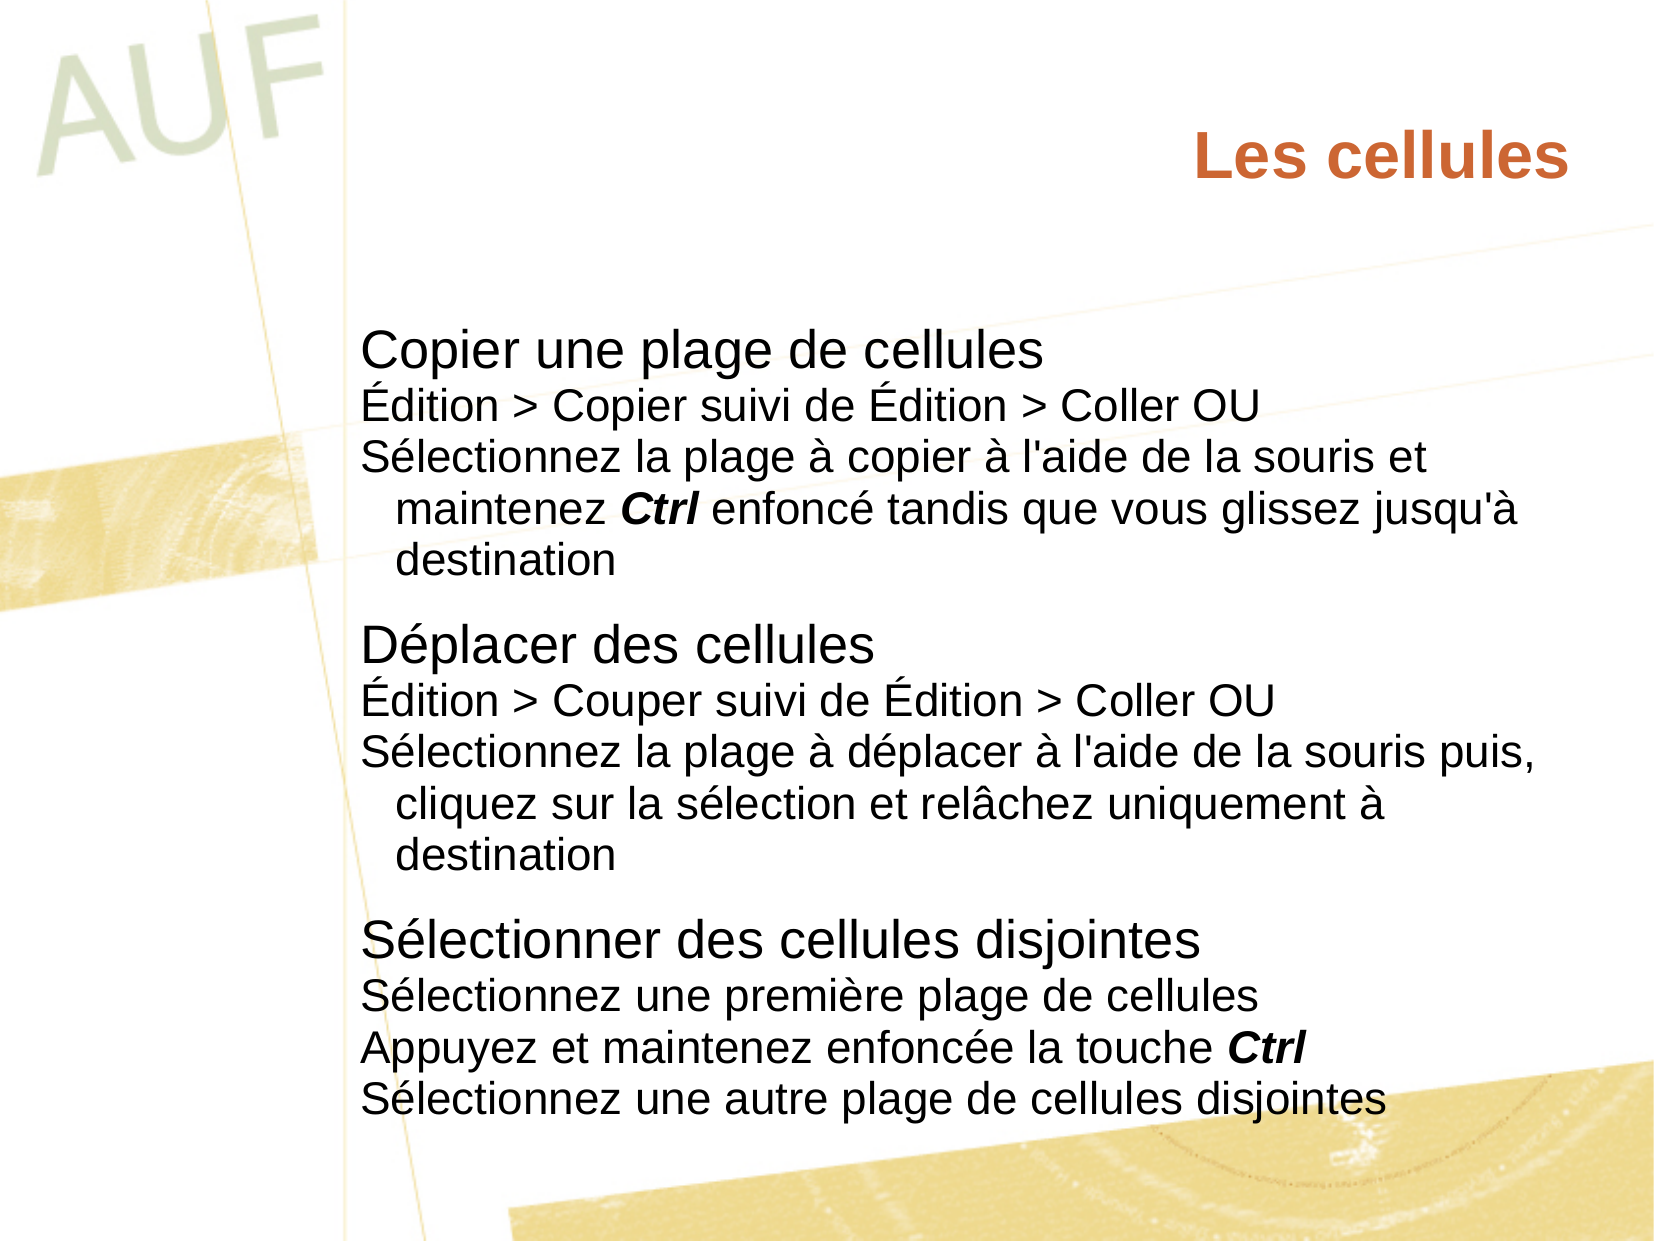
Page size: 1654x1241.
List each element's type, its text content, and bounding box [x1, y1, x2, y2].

subtitle Copier une plage de cellules Édition > Copier suivi de Édition > Coller OU Sélectionnez la plage à copier à l'aide de la souris et maintenez Ctrl enfoncé tandis que vous glissez jusqu'à destination Déplacer des cellules Édition > Couper suivi de Édition > Coller OU Sélectionnez la plage à déplacer à l'aide de la souris puis, cliquez sur la sélection et relâchez uniquement à destination Sélectionner des cellules disjointes Sélectionnez une première plage de cellules Appuyez et maintenez enfoncée la touche Ctrl Sélectionnez une autre plage de cellules disjointes [324, 291, 1571, 1152]
picture [0, 0, 1654, 1241]
title Les cellules [324, 59, 1571, 252]
